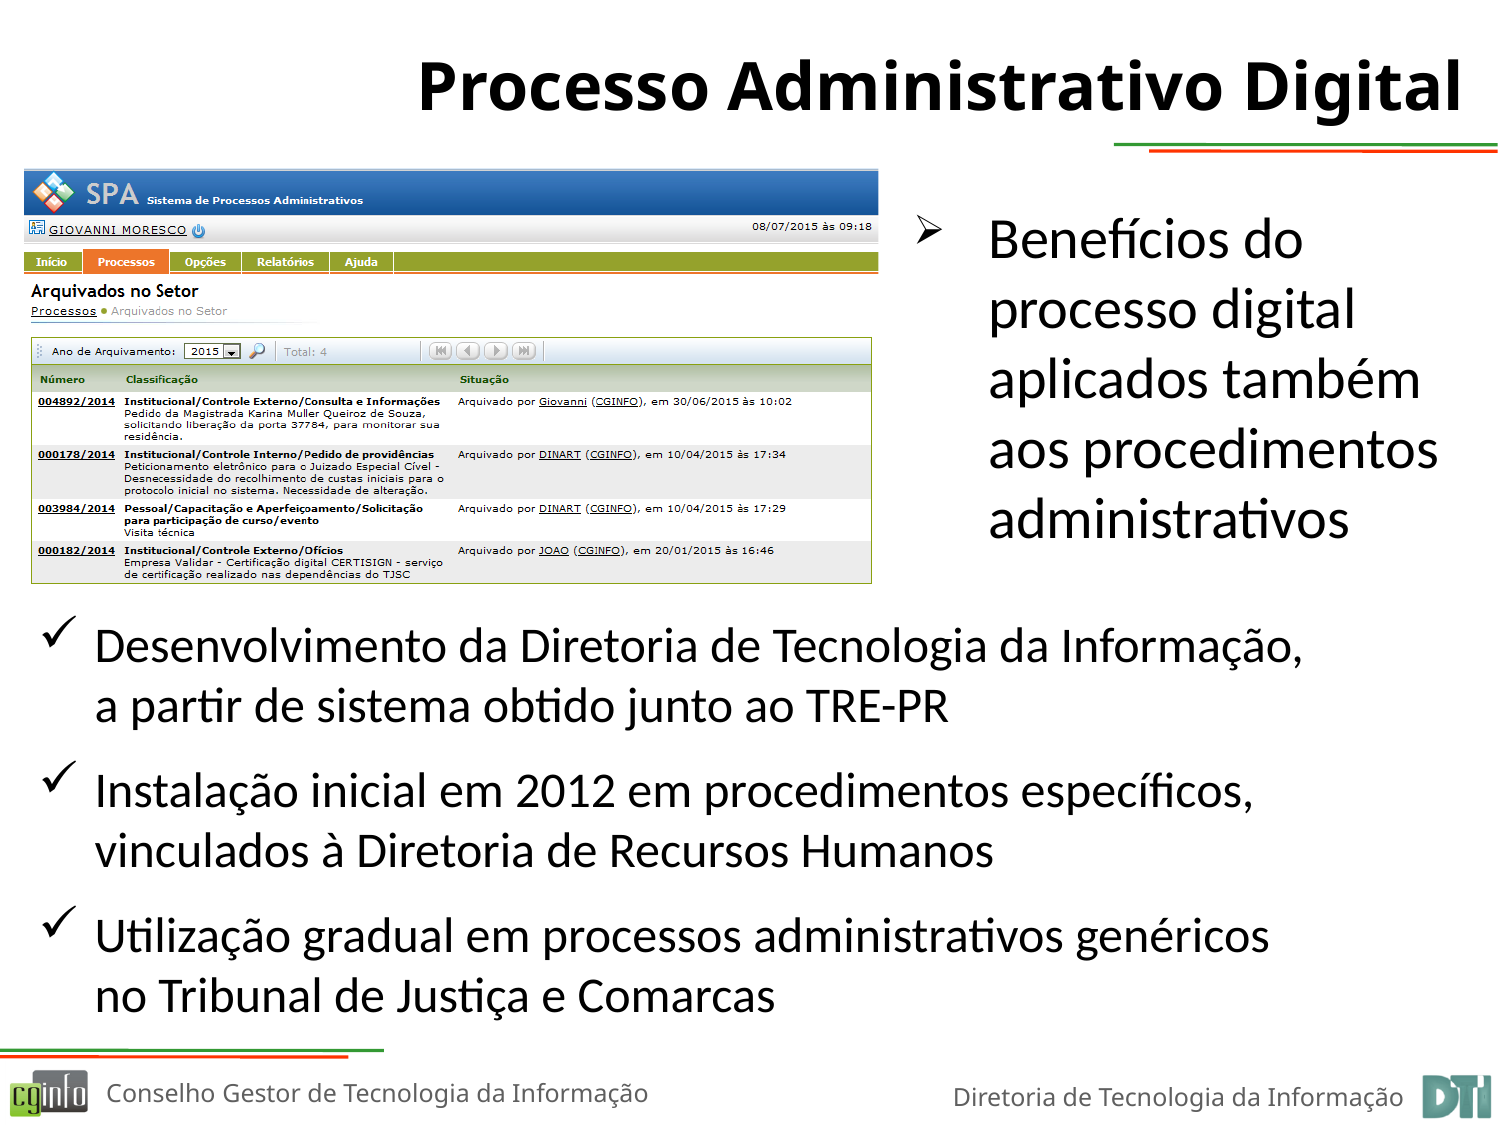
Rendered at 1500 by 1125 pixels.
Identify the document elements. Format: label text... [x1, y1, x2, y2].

picture [5, 1061, 92, 1125]
picture [24, 168, 879, 593]
list Desenvolvimento da Diretoria de Tecnologia da Informação, a partir de sistema obtido junto ao TRE-PR Instalação inicial em 2012 em procedimentos específicos, vinculados à Diretoria de Recursos Humanos Utilização gradual em processos administrativos genéricos no Tribunal de Justiça e Comarcas [38, 612, 1333, 1015]
text_box Benefícios do processo digital aplicados também aos procedimentos administrativos [898, 192, 1475, 576]
title Processo Administrativo Digital [0, 19, 1480, 148]
picture [1419, 1073, 1493, 1120]
